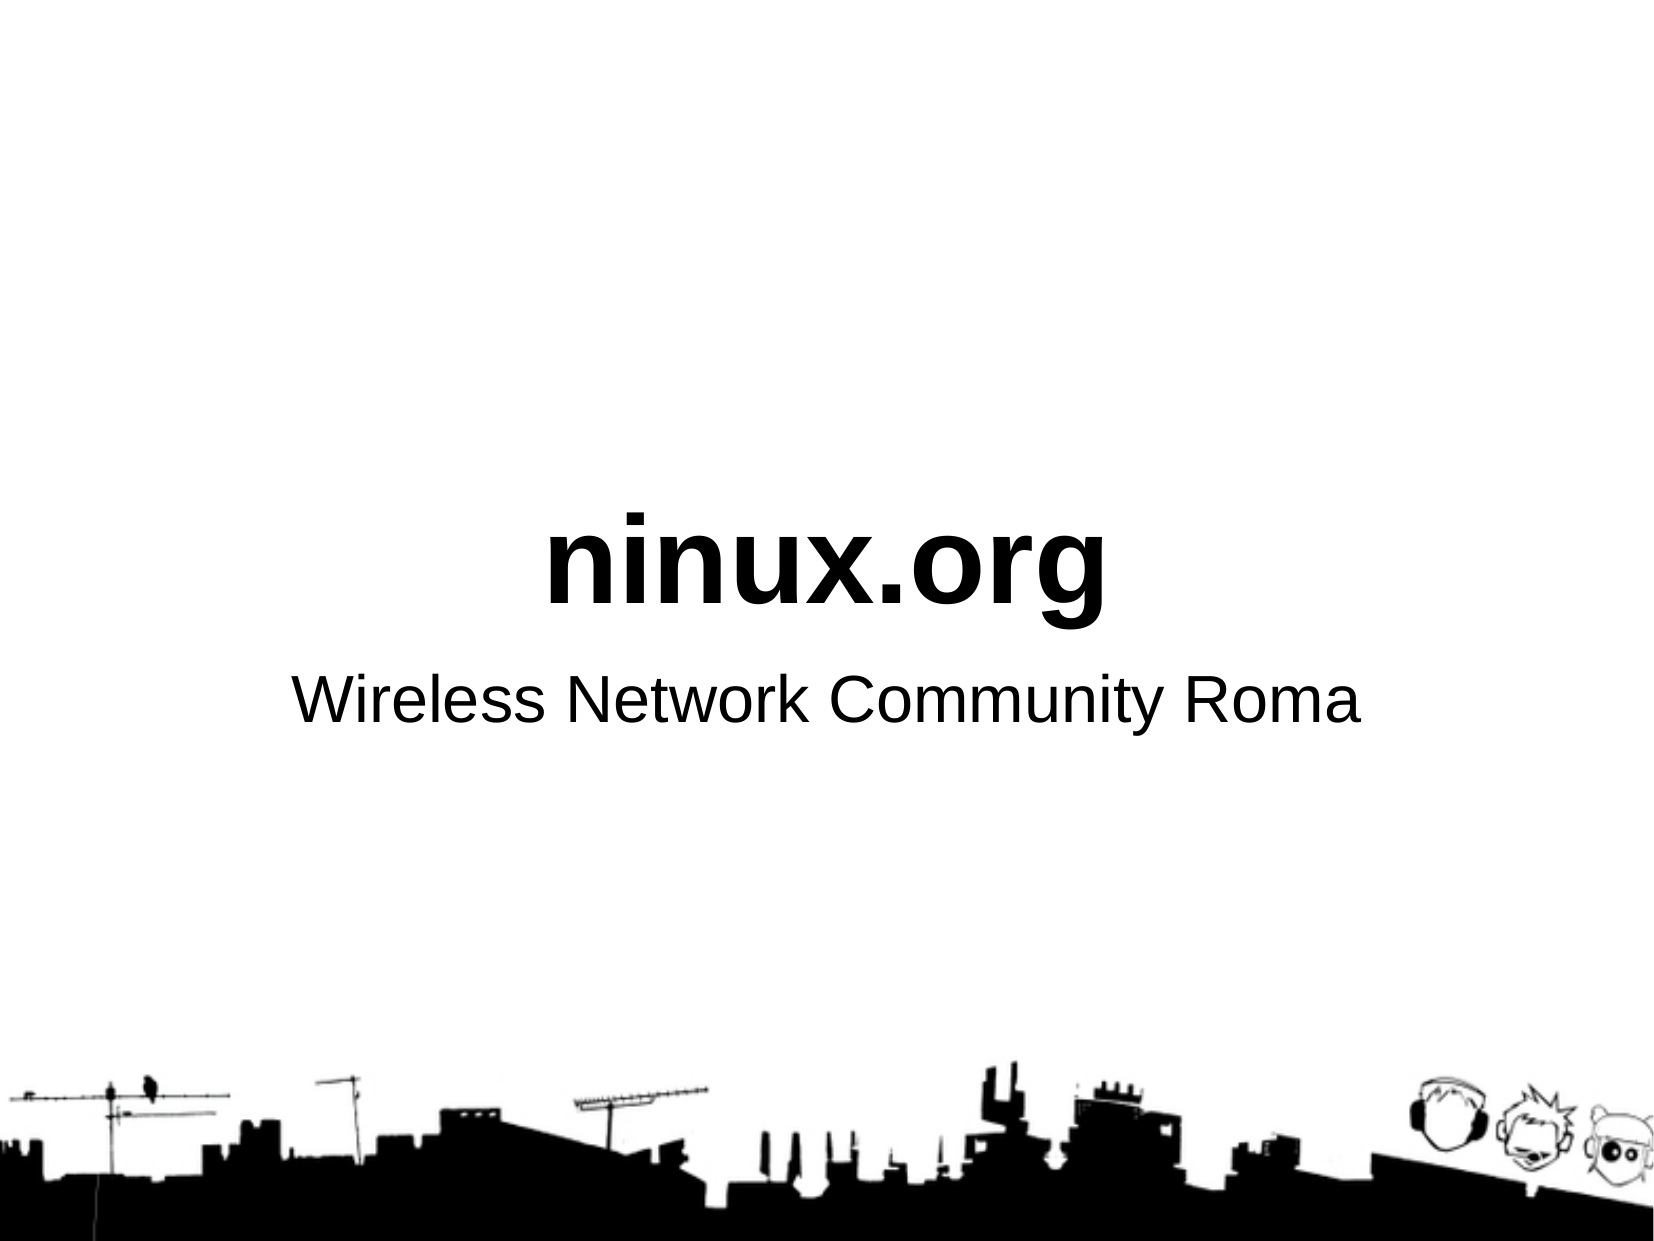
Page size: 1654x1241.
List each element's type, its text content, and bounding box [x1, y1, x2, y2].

subtitle Wireless Network Community Roma [82, 297, 1571, 1055]
picture [0, 1055, 1654, 1241]
